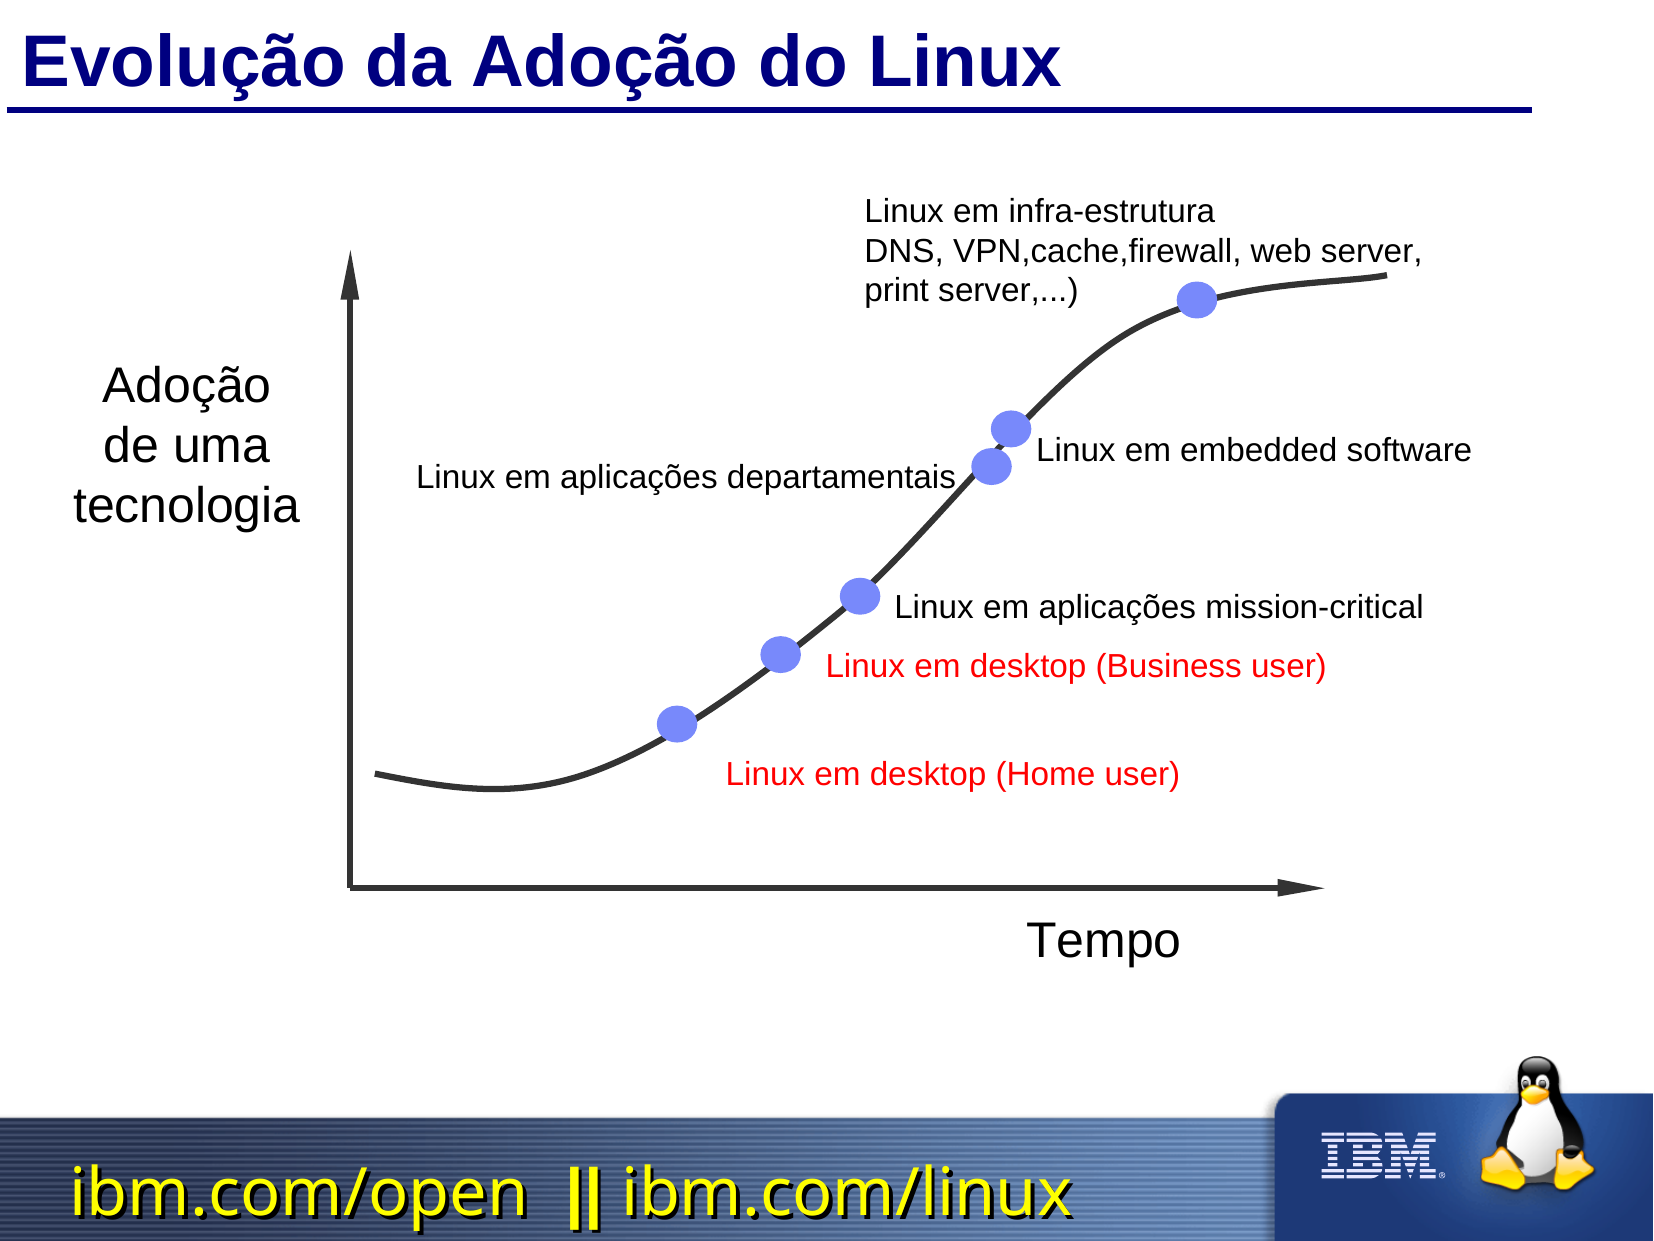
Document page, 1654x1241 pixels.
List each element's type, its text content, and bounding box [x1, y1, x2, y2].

text_box [761, 636, 801, 673]
text_box Linux em infra-estrutura DNS, VPN,cache,firewall, web server, print server,...) [849, 182, 1439, 318]
text_box Linux em desktop (Home user) [710, 744, 1197, 801]
text_box [1177, 282, 1217, 318]
text_box [991, 411, 1029, 447]
text_box [840, 578, 879, 614]
text_box Adoção de uma tecnologia [57, 346, 317, 541]
text_box Linux em desktop (Business user) [810, 636, 1343, 693]
text_box Linux em aplicações mission-critical [879, 578, 1439, 634]
picture [0, 1055, 1653, 1241]
text_box Linux em embedded software [1021, 421, 1489, 477]
text_box [657, 706, 697, 742]
text_box Linux em aplicações departamentais [401, 448, 972, 505]
text_box Tempo [1010, 900, 1197, 976]
text_box [972, 448, 1012, 485]
text_box Evolução da Adoção do Linux [21, 14, 1570, 127]
